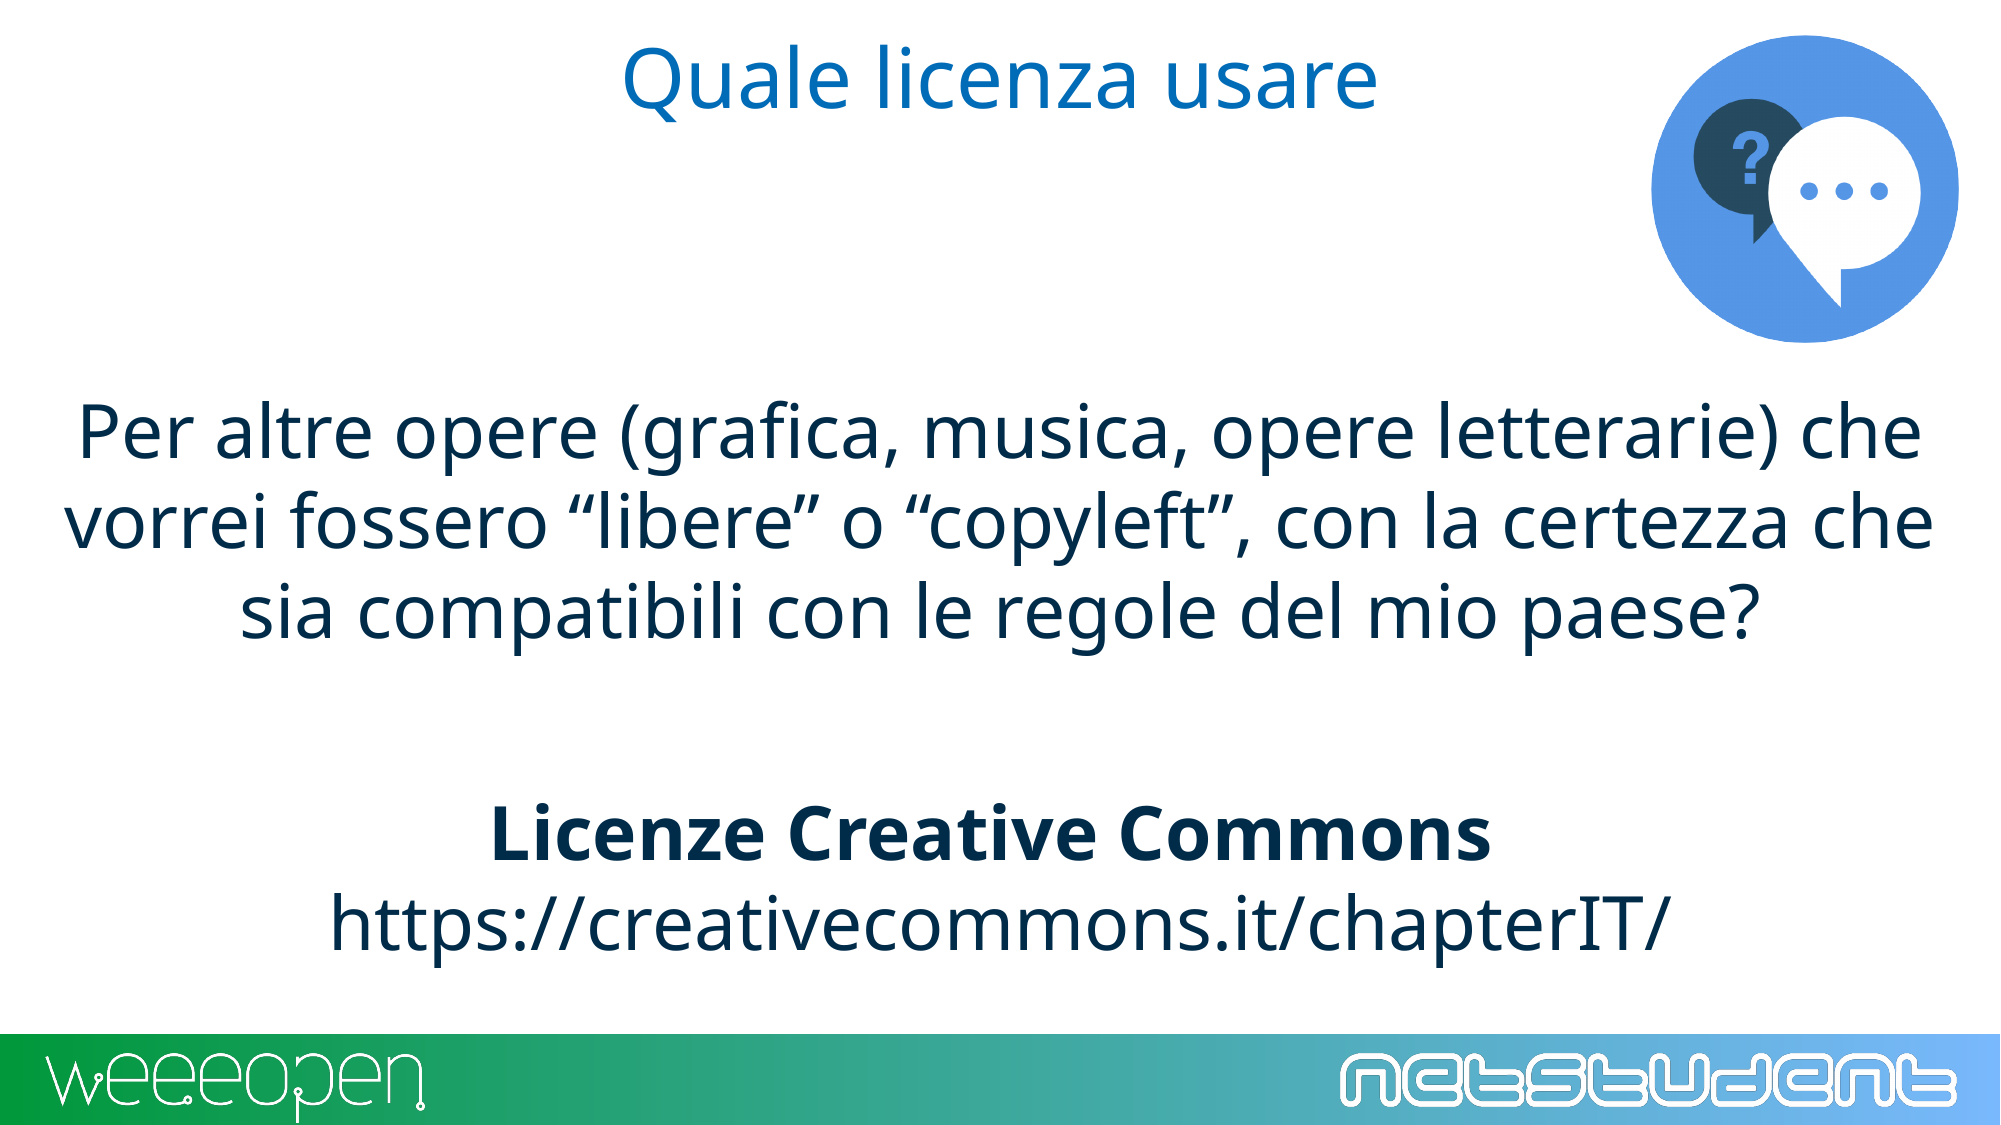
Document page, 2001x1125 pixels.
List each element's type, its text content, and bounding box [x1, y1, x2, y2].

picture [1340, 1053, 1957, 1107]
text_box Quale licenza usare [43, 29, 1959, 247]
picture [45, 1053, 425, 1123]
text_box Per altre opere (grafica, musica, opere letterarie) che vorrei fossero “libere” o “copyleft”, con la certezza che sia compatibili con le regole del mio paese? Licenze Creative Commons https://creativecommons.it/chapterIT/ [43, 265, 1959, 981]
picture [1651, 35, 1959, 343]
